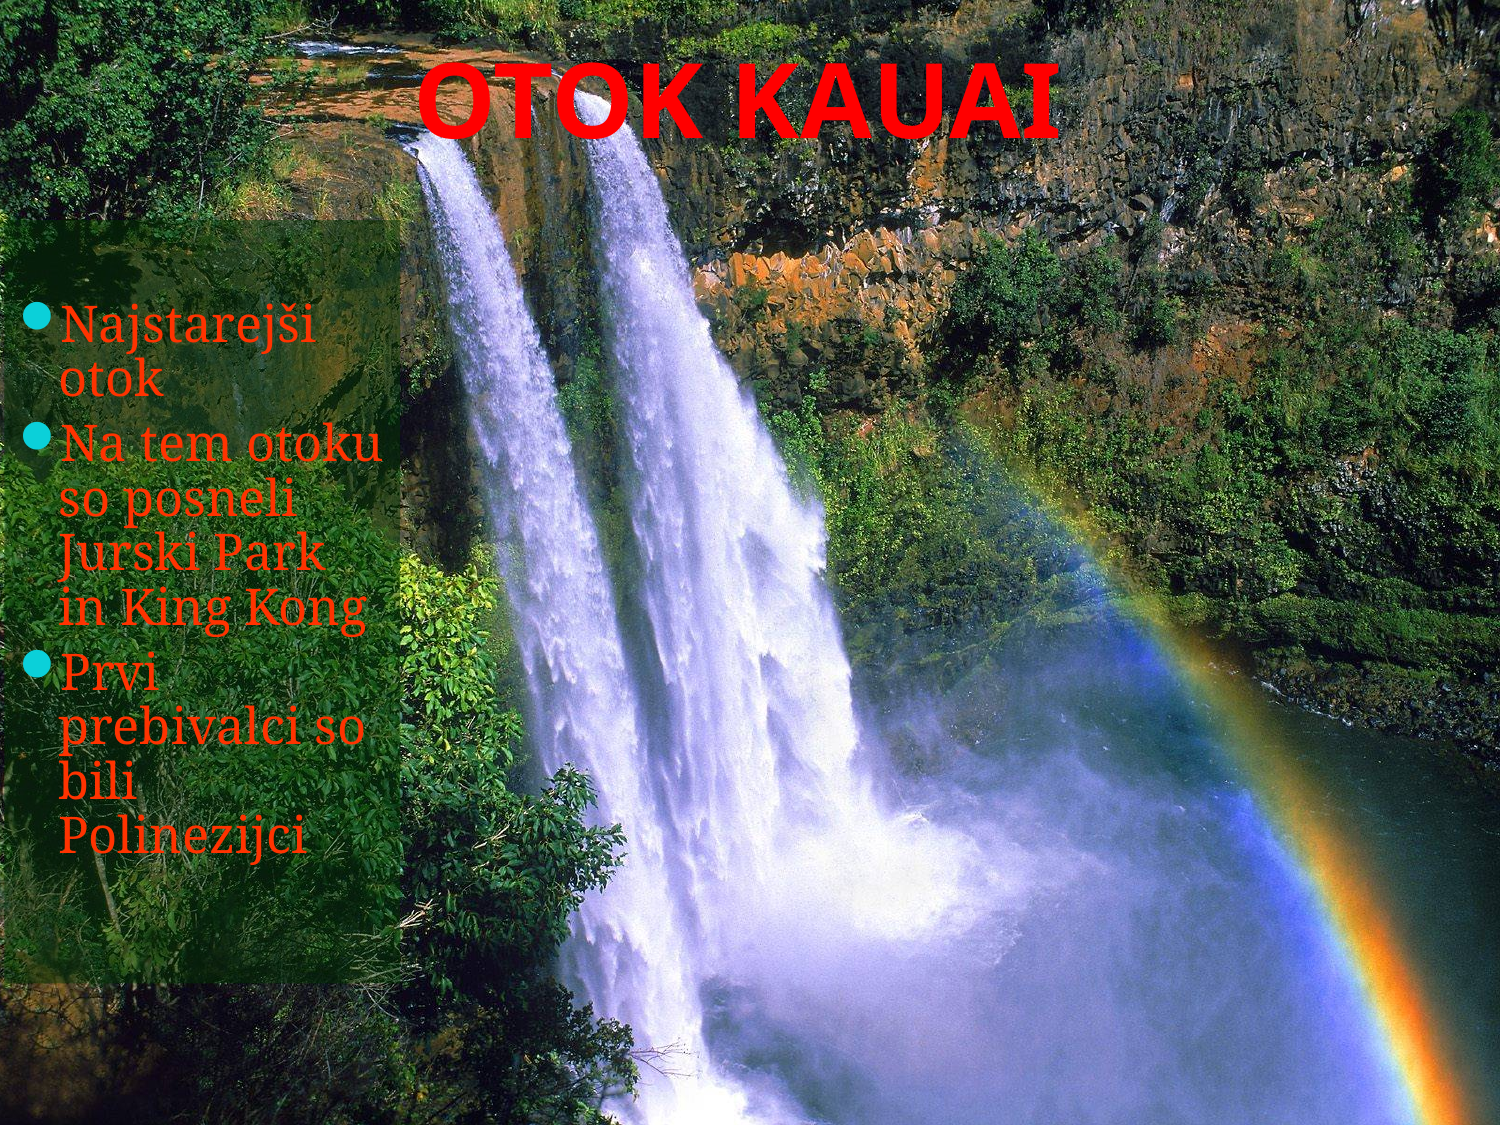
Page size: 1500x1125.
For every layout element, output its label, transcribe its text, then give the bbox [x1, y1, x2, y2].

title OTOK KAUAI [76, 0, 1427, 160]
text_box Najstarejši otok Na tem otoku so posneli Jurski Park in King Kong Prvi prebivalci so bili Polinezijci [4, 220, 401, 984]
picture [0, 0, 1500, 1125]
